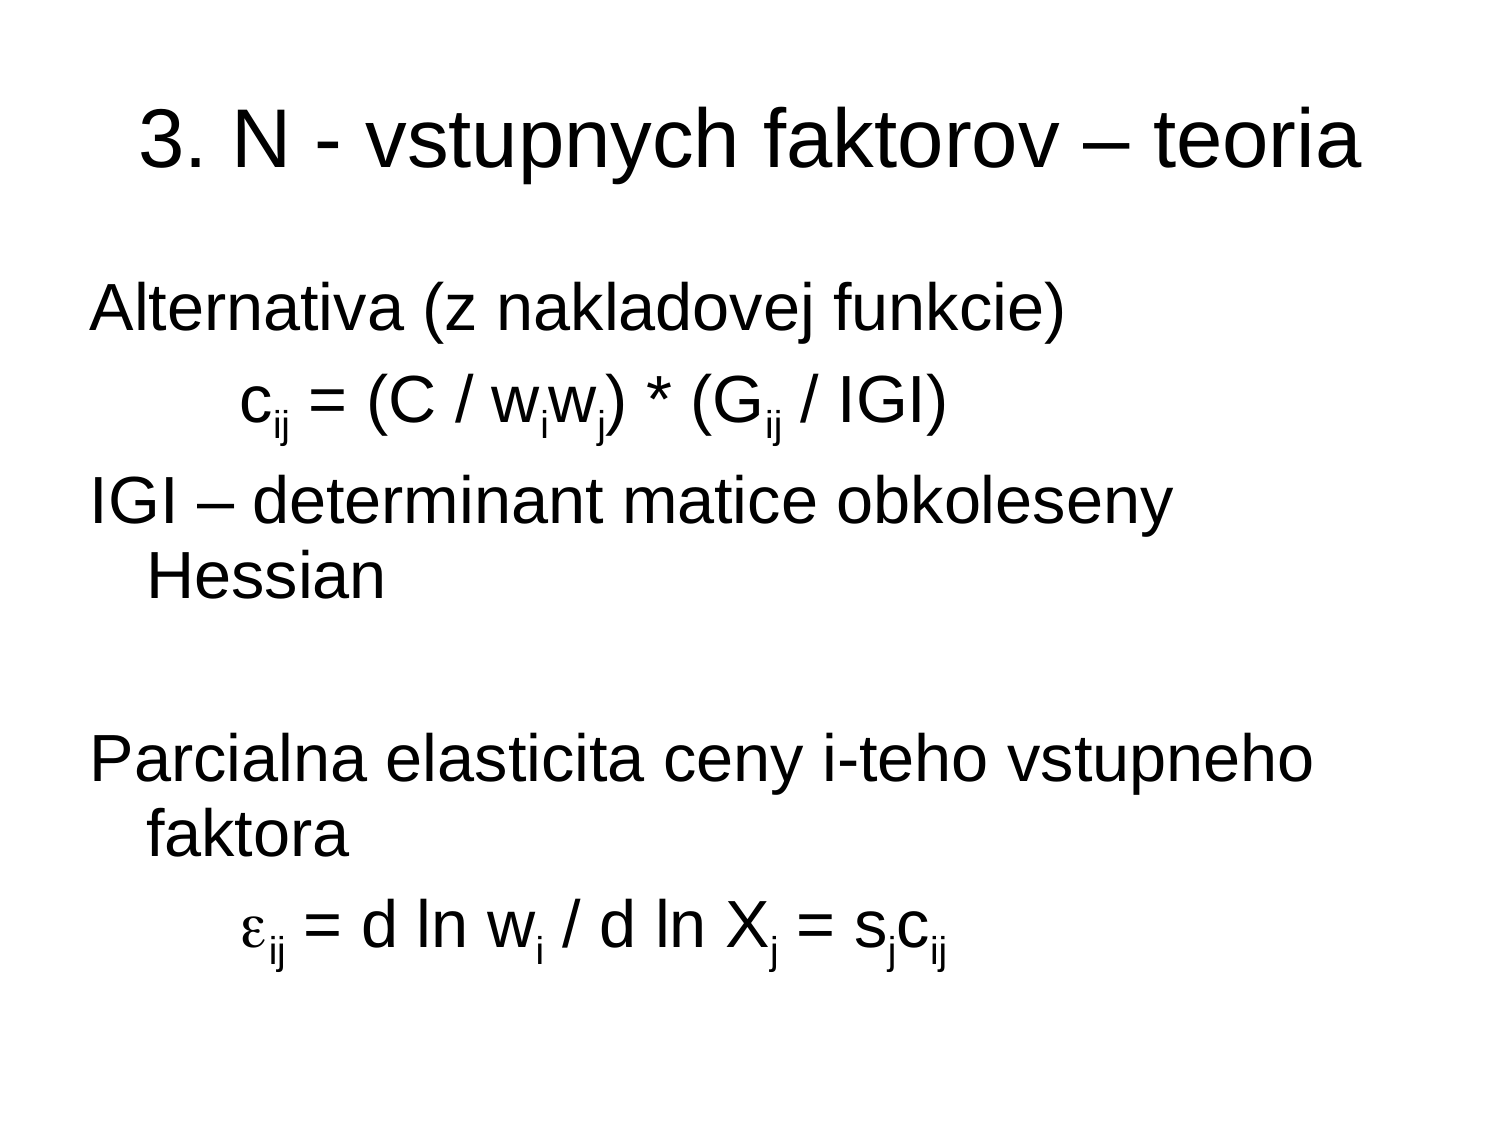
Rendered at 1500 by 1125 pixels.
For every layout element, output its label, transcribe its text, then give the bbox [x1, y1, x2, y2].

title 3. N - vstupnych faktorov – teoria [75, 45, 1426, 233]
list Alternativa (z nakladovej funkcie) cij = (C / wiwj) * (Gij / IGI) IGI – determinant matice obkoleseny Hessian Parcialna elasticita ceny i-teho vstupneho faktora ij = d ln wi / d ln Xj = sjcij [75, 262, 1426, 1125]
